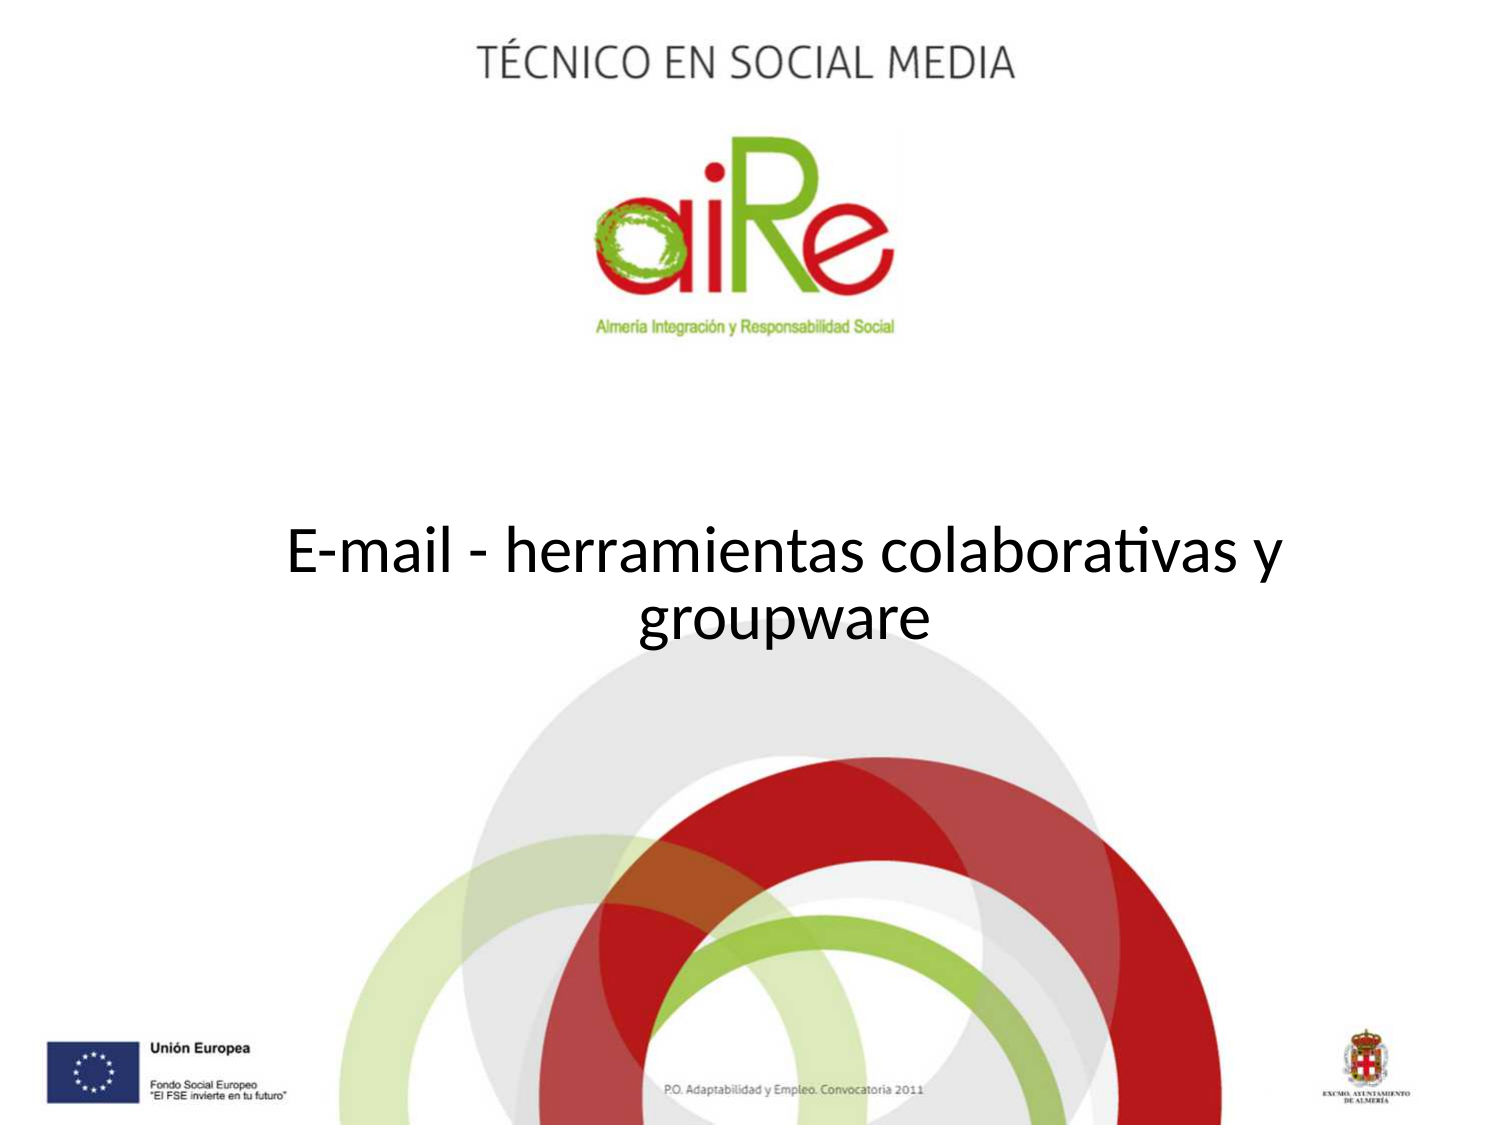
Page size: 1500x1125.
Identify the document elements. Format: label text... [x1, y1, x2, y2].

list E-mail - herramientas colaborativas y groupware [75, 263, 1425, 916]
picture [0, 0, 1500, 1125]
